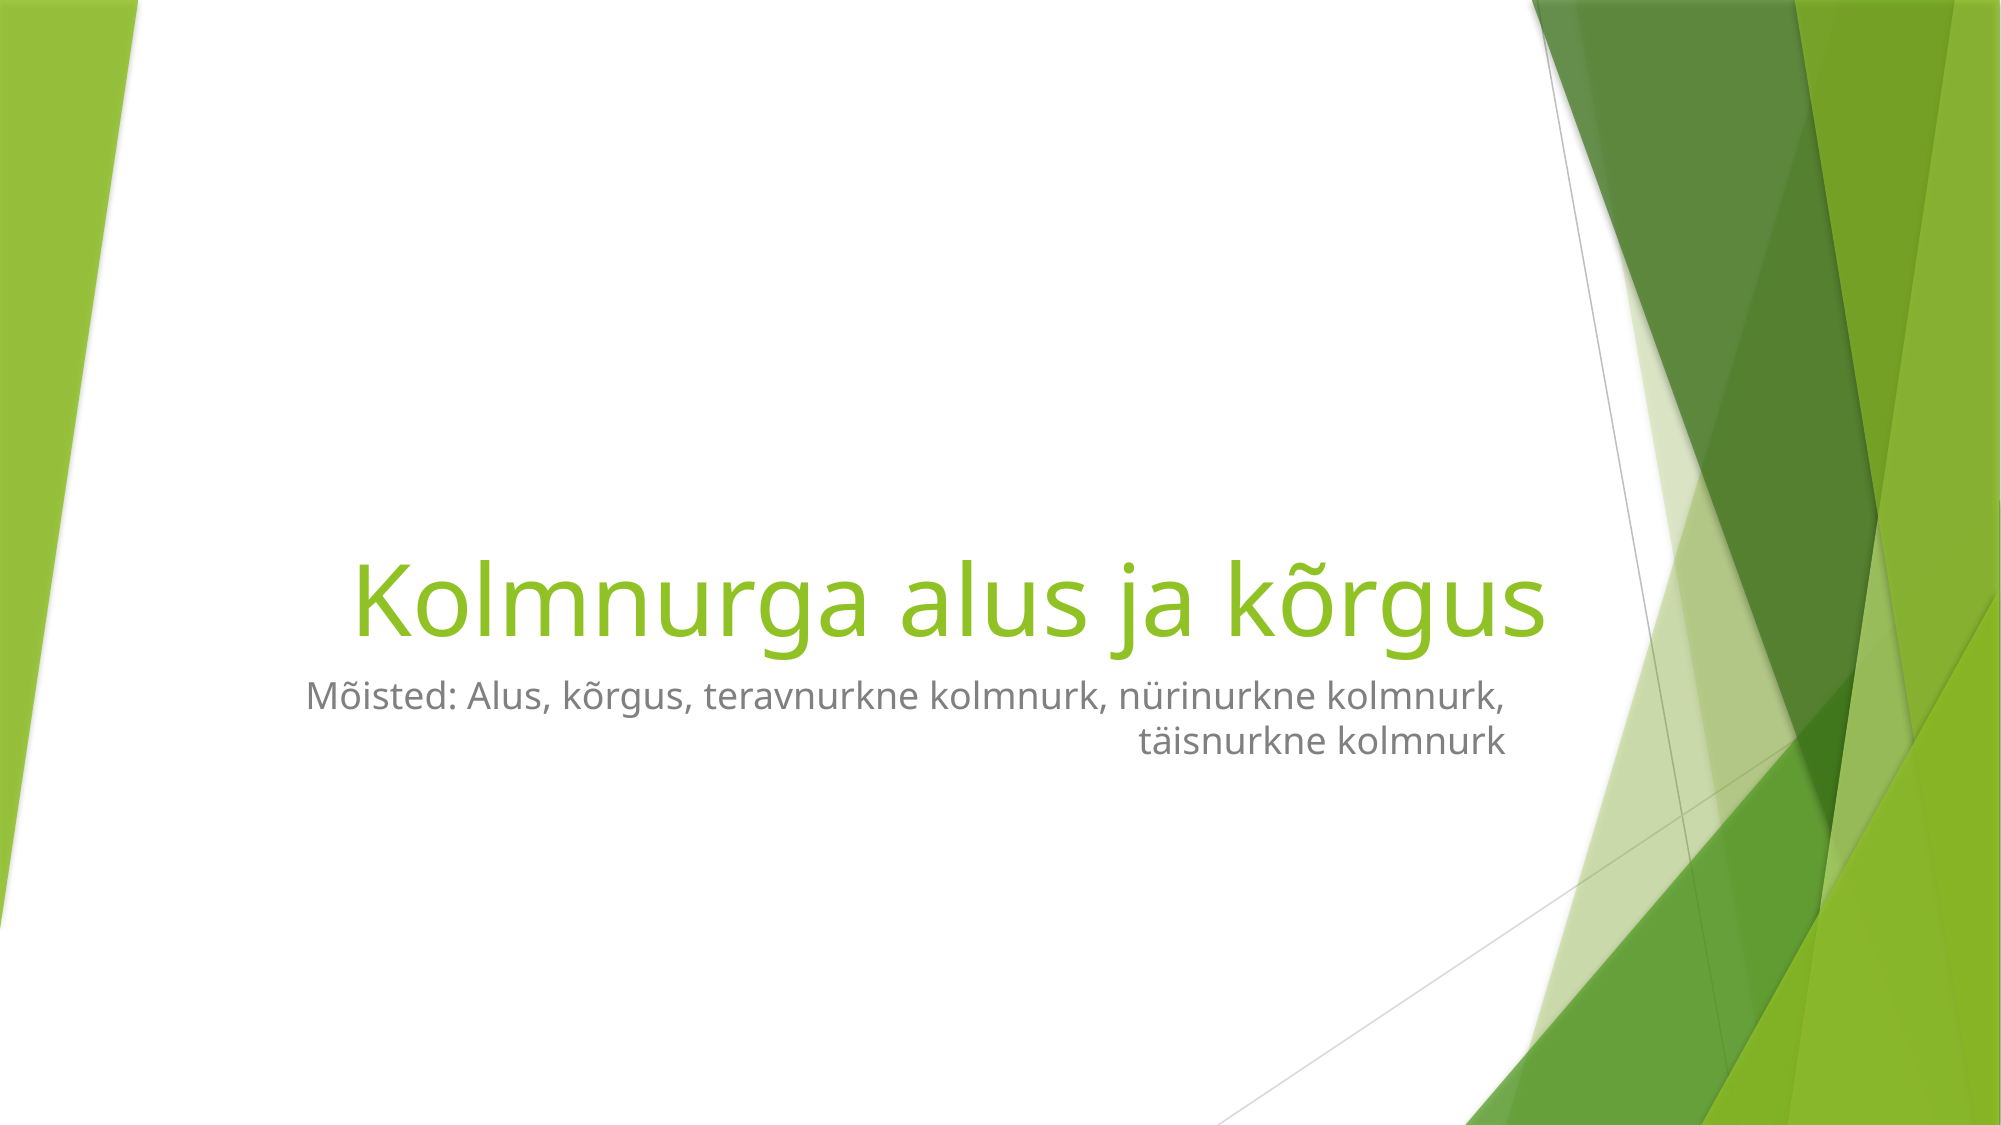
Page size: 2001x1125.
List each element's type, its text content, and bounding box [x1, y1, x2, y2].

title Kolmnurga alus ja kõrgus [247, 394, 1565, 665]
subtitle Mõisted: Alus, kõrgus, teravnurkne kolmnurk, nürinurkne kolmnurk, täisnurkne kolmnurk [247, 664, 1522, 845]
